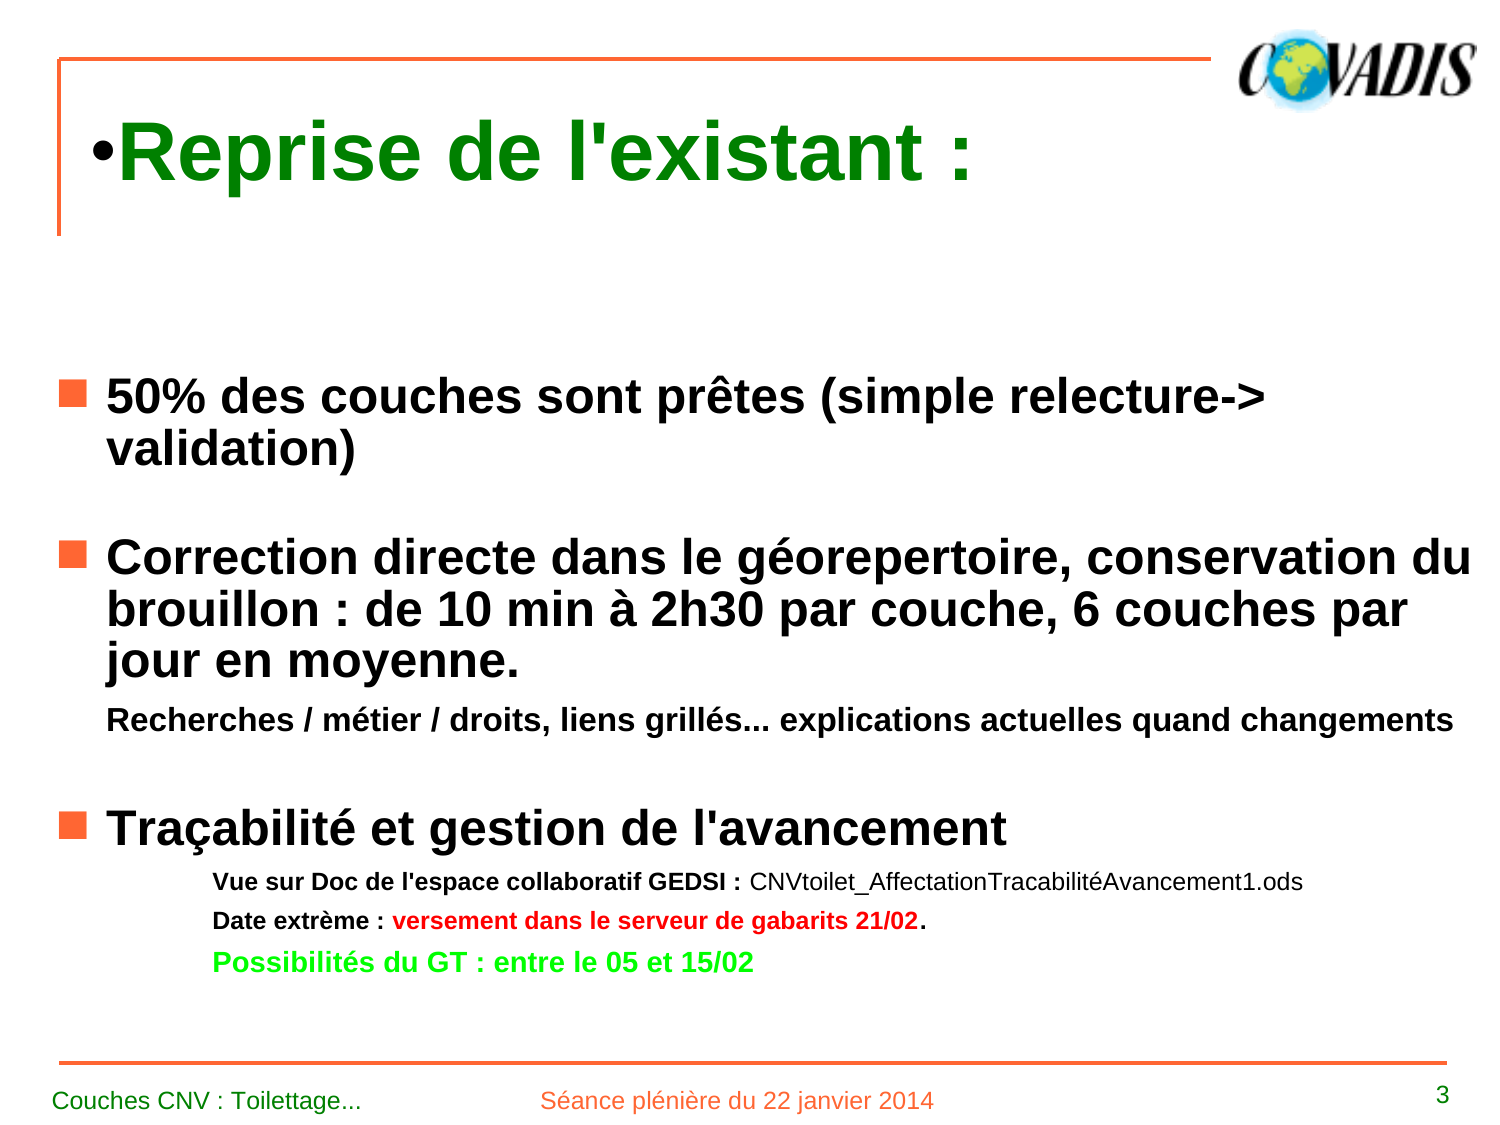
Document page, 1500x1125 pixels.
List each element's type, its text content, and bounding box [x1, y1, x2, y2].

picture [1238, 29, 1477, 113]
title Reprise de l'existant : [88, 66, 1447, 243]
list 50% des couches sont prêtes (simple relecture-> validation) Correction directe dans le géorepertoire, conservation du brouillon : de 10 min à 2h30 par couche, 6 couches par jour en moyenne. Recherches / métier / droits, liens grillés... explications actuelles quand changements Traçabilité et gestion de l'avancement Vue sur Doc de l'espace collaboratif GEDSI : CNVtoilet_AffectationTracabilitéAvancement1.ods Date extrème : versement dans le serveur de gabarits 21/02. Possibilités du GT : entre le 05 et 15/02 [59, 367, 1500, 1125]
